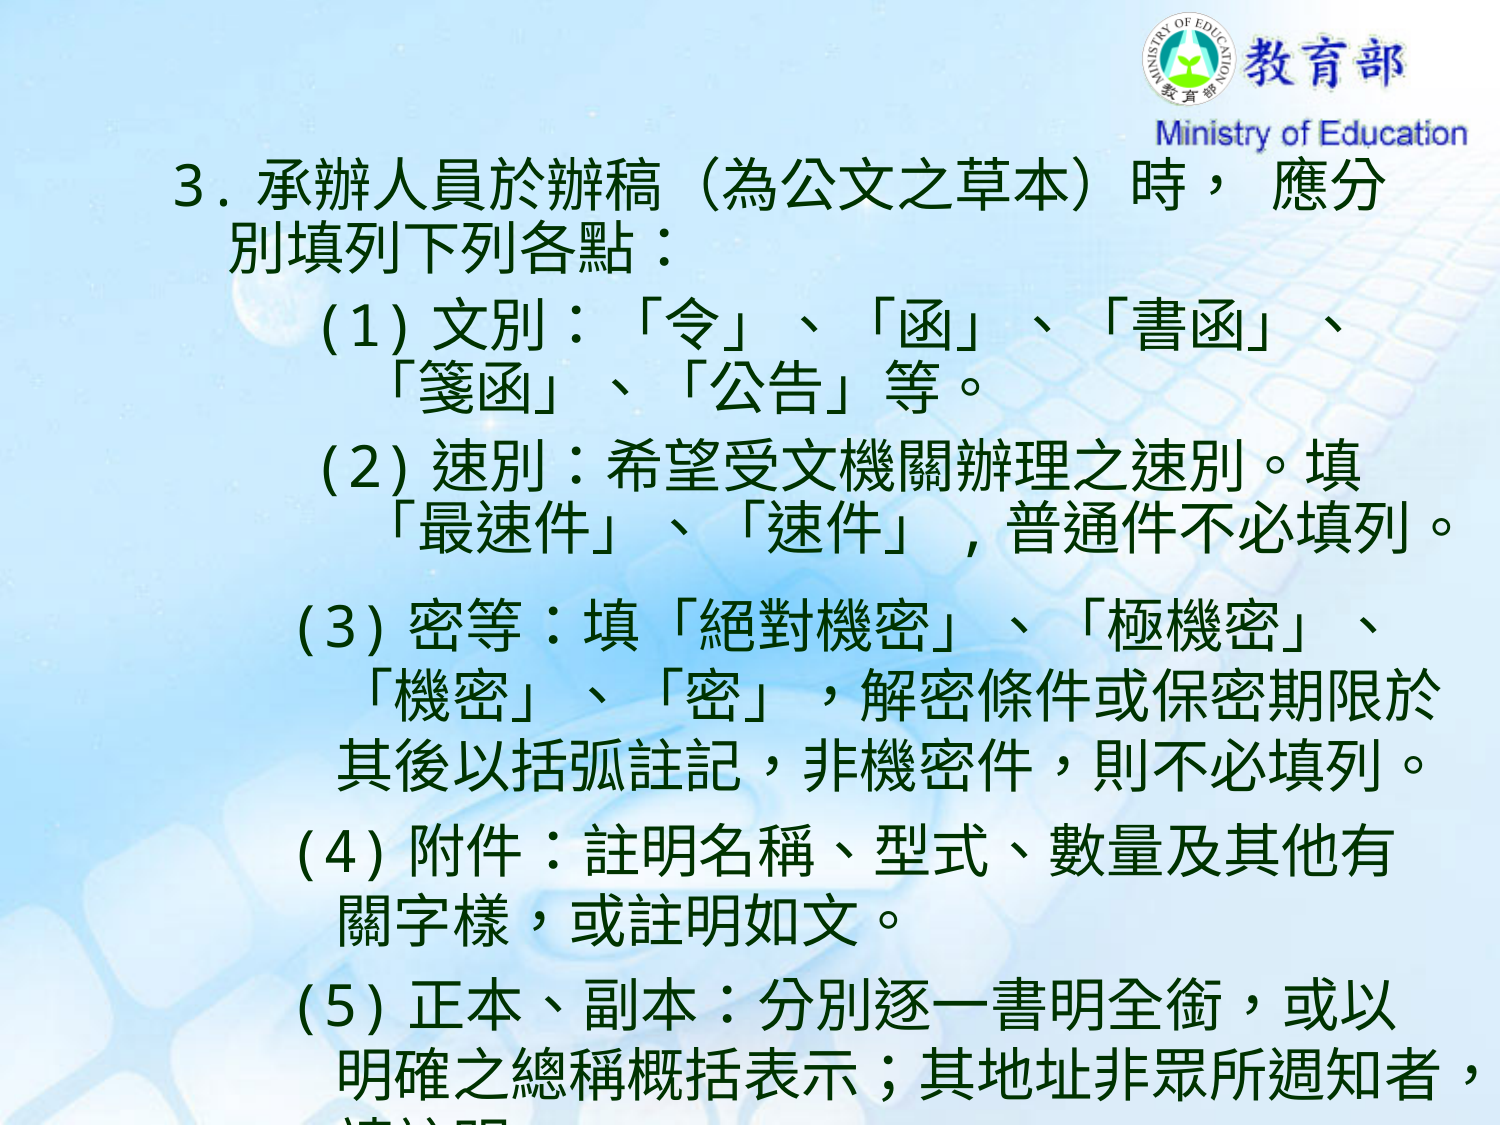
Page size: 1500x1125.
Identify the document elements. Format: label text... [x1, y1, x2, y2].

list 3.承辦人員於辦稿（為公文之草本）時， 應分別填列下列各點： (1)文別：「令」、「函」、「書函」、「箋函」、「公告」等。 (2)速別：希望受文機關辦理之速別。填「最速件」、「速件」,普通件不必填列。 [100, 148, 1430, 582]
text_box (3)密等：填「絕對機密」、「極機密」、「機密」、「密」，解密條件或保密期限於其後以括弧註記，非機密件，則不必填列。 (4)附件：註明名稱、型式、數量及其他有關字樣，或註明如文。 (5)正本、副本：分別逐一書明全銜，或以明確之總稱概括表示；其地址非眾所週知者，請註明。 [77, 582, 1459, 1125]
